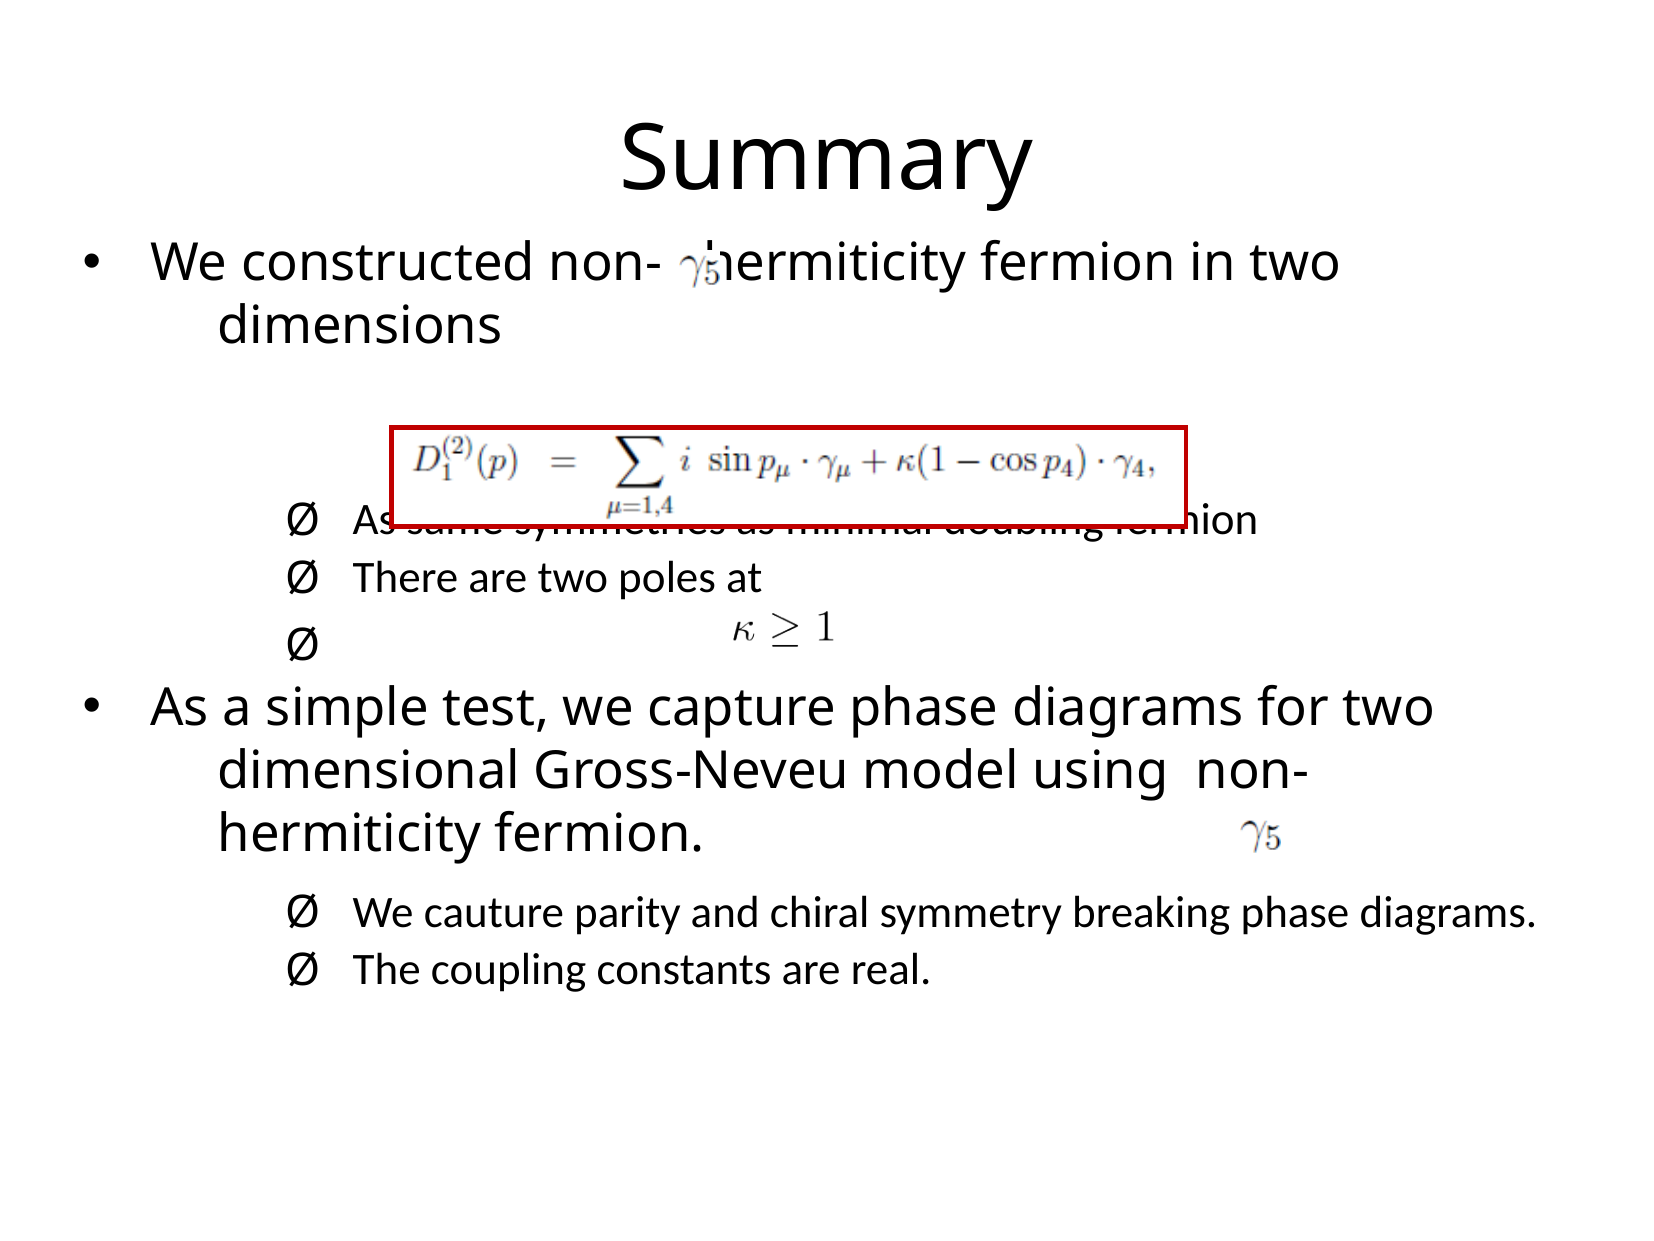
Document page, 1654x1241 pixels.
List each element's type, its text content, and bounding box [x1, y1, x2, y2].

title Summary [82, 49, 1571, 228]
picture [393, 429, 1184, 525]
picture [733, 611, 834, 647]
picture [679, 250, 720, 294]
picture [1240, 815, 1281, 859]
list We constructed non- hermiticity fermion in two dimensions As same symmetries as minimal doubling fermion There are two poles at As a simple test, we capture phase diagrams for two dimensional Gross-Neveu model using non- hermiticity fermion. We cauture parity and chiral symmetry breaking phase diagrams. The coupling constants are real. [82, 228, 1571, 1241]
